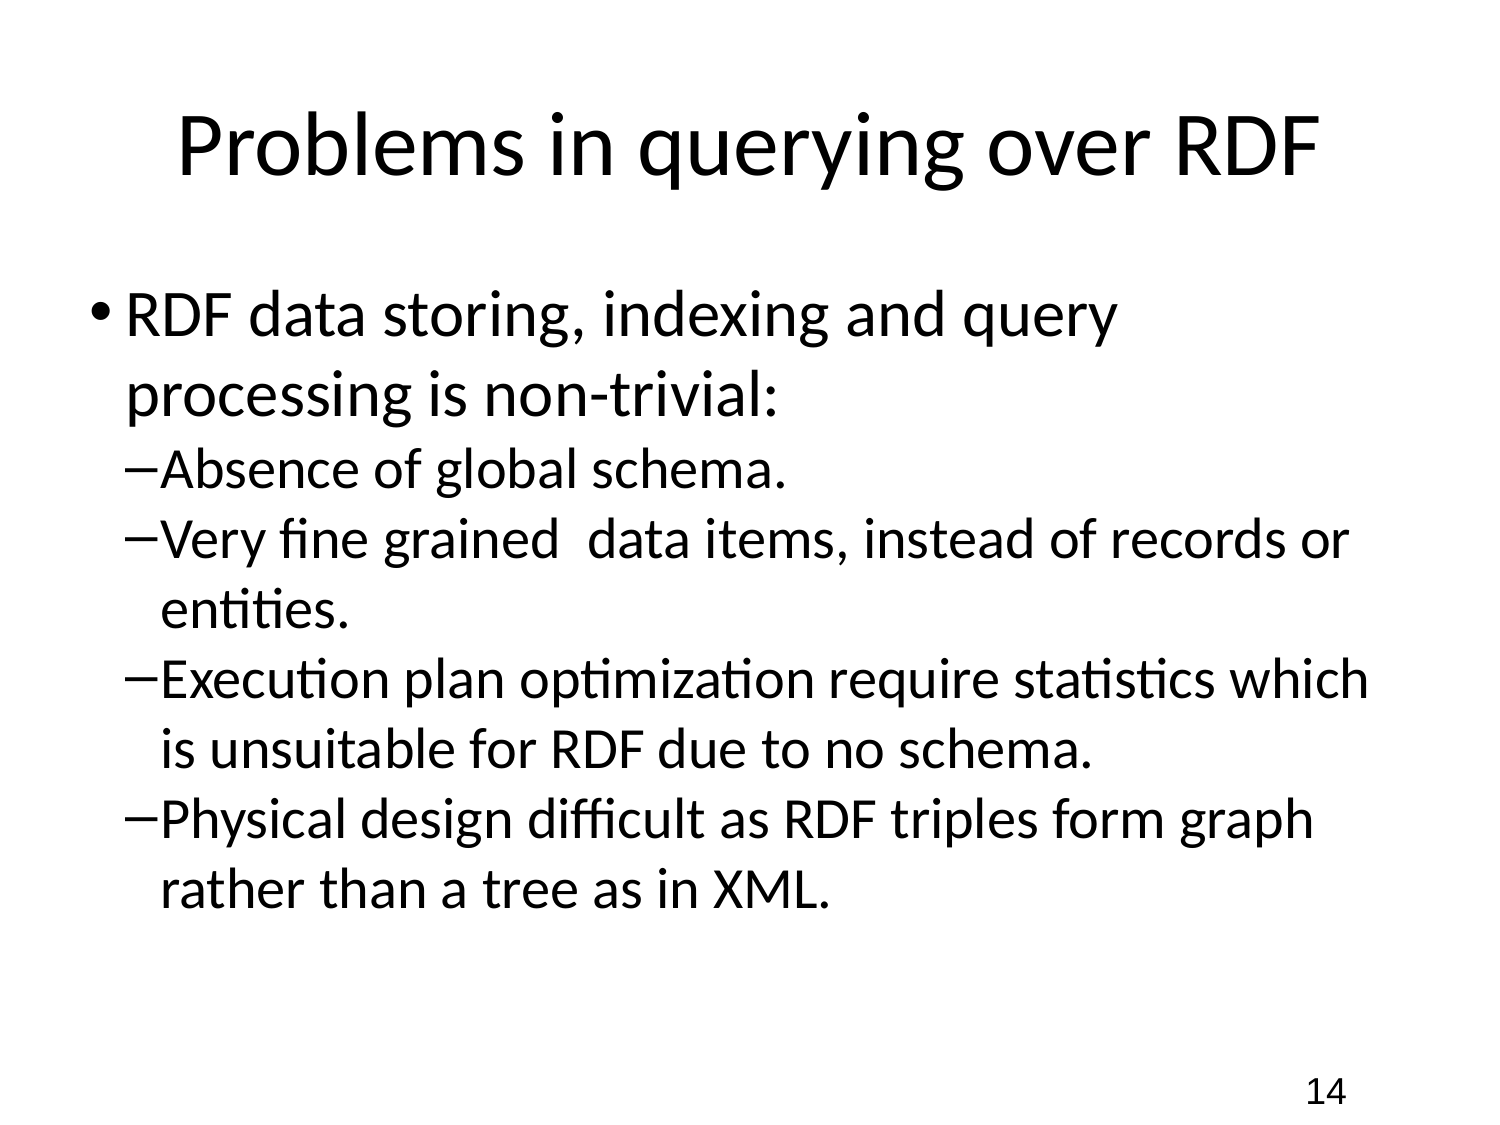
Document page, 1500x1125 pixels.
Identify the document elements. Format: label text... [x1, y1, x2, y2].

text_box Problems in querying over RDF [75, 45, 1425, 233]
text_box RDF data storing, indexing and query processing is non-trivial: Absence of global schema. Very fine grained data items, instead of records or entities. Execution plan optimization require statistics which is unsuitable for RDF due to no schema. Physical design difficult as RDF triples form graph rather than a tree as in XML. [75, 262, 1425, 1005]
